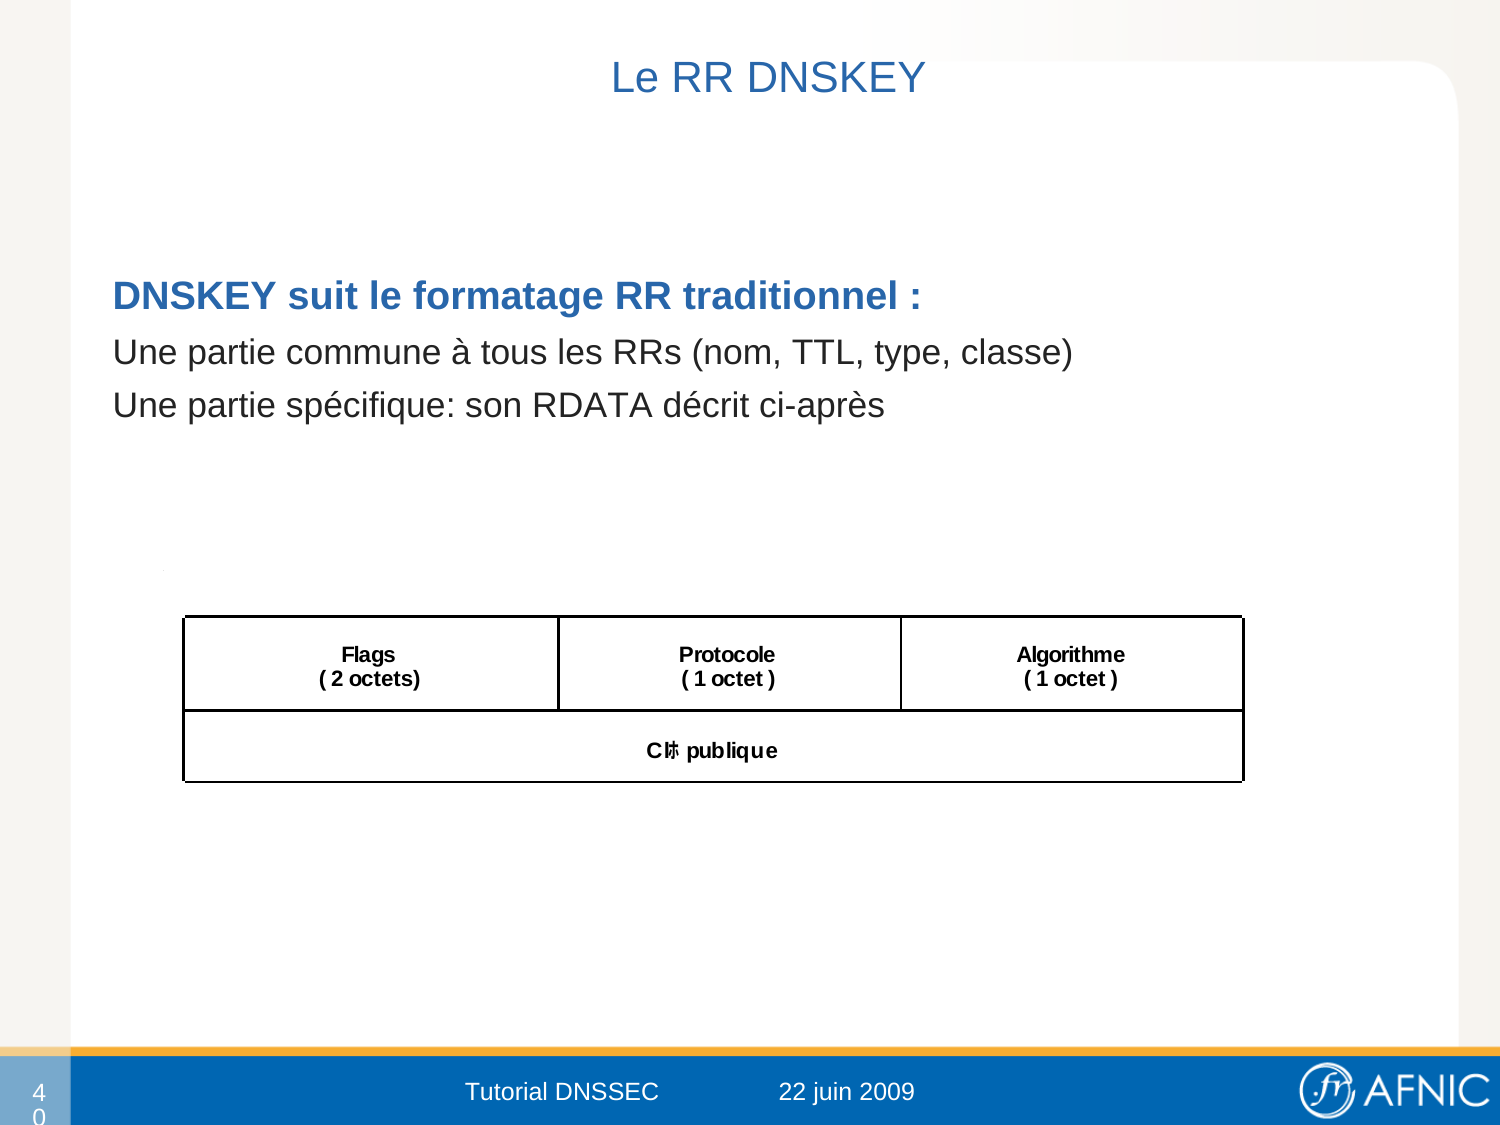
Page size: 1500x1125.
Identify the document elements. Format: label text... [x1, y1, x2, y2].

picture [35, 1110, 43, 1124]
picture [0, 0, 1500, 1125]
title Le RR DNSKEY [112, 12, 1426, 138]
chart [162, 570, 1272, 845]
list DNSKEY suit le formatage RR traditionnel : Une partie commune à tous les RRs (nom, TTL, type, classe) Une partie spécifique: son RDATA décrit ci-après [112, 266, 1426, 994]
